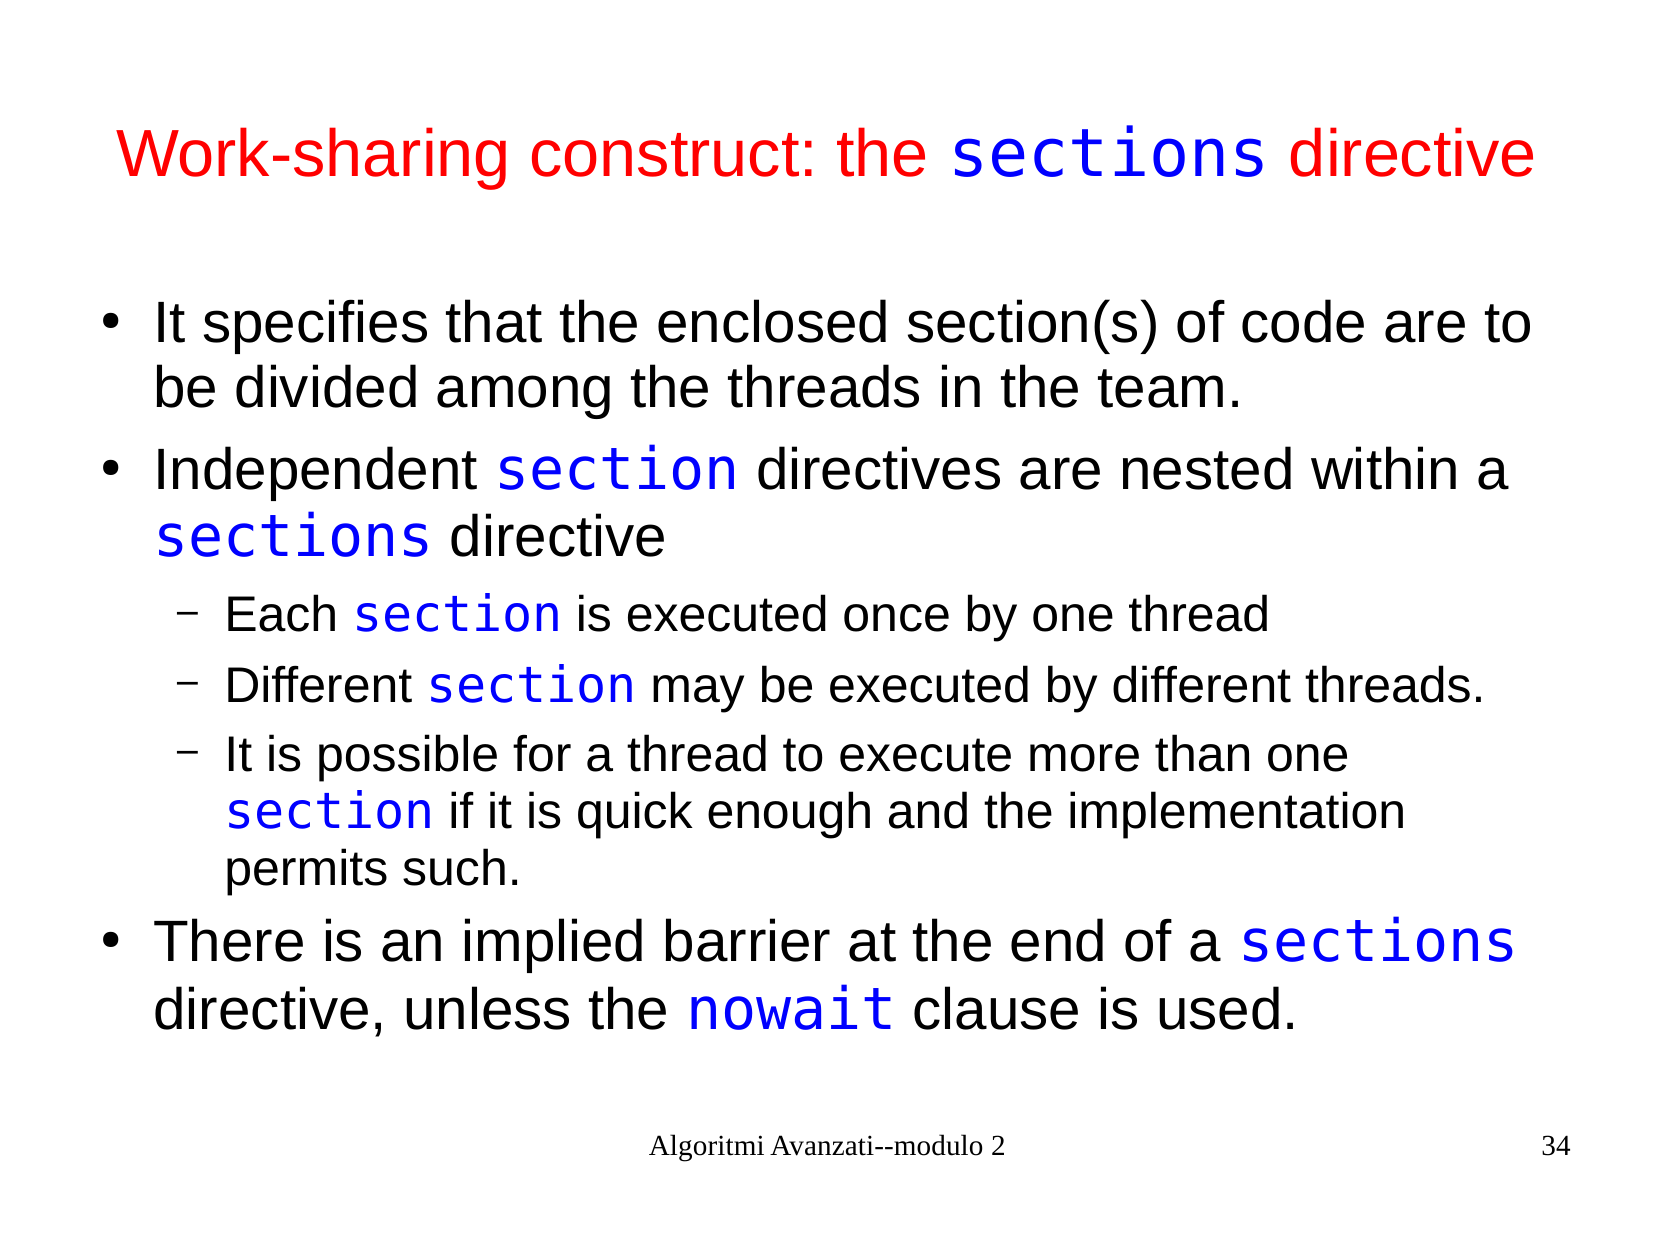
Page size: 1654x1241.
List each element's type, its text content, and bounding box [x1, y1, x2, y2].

list It specifies that the enclosed section(s) of code are to be divided among the threads in the team. Independent section directives are nested within a sections directive Each section is executed once by one thread Different section may be executed by different threads. It is possible for a thread to execute more than one section if it is quick enough and the implementation permits such. There is an implied barrier at the end of a sections directive, unless the nowait clause is used. [82, 290, 1571, 1109]
title Work-sharing construct: the sections directive [82, 49, 1571, 257]
